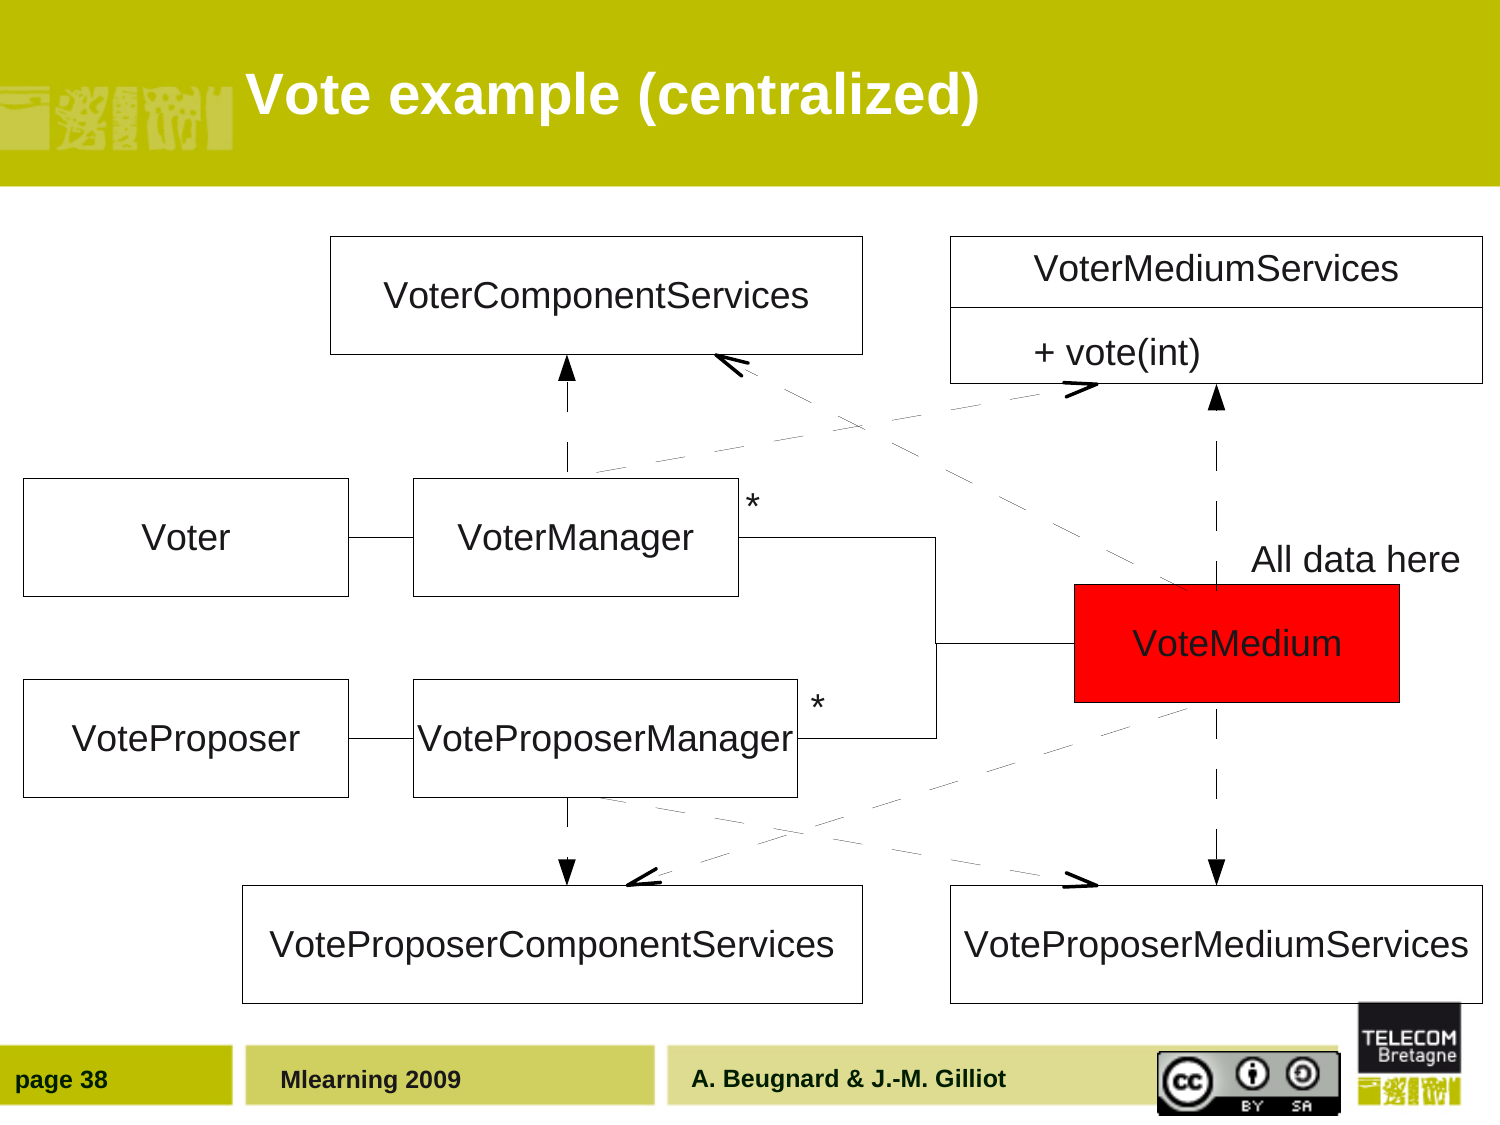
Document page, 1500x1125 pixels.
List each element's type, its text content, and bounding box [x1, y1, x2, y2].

text_box * [795, 679, 841, 737]
text_box VoterManager [413, 478, 739, 597]
text_box VoterComponentServices [330, 236, 863, 355]
text_box VoterMediumServices + vote(int) [950, 236, 1483, 307]
text_box VoteProposerManager [413, 679, 798, 798]
text_box Voter [23, 478, 349, 597]
text_box * [730, 478, 776, 536]
text_box VoteProposerComponentServices [242, 885, 863, 1004]
text_box VoteMedium [1074, 584, 1400, 703]
title Vote example (centralized) [245, 23, 1459, 166]
text_box VoteProposer [23, 679, 349, 798]
picture [0, 0, 1500, 1125]
text_box VoterMediumServices + vote(int) [950, 308, 1483, 384]
text_box All data here [1236, 531, 1476, 589]
text_box VoteProposerMediumServices [950, 885, 1483, 1004]
